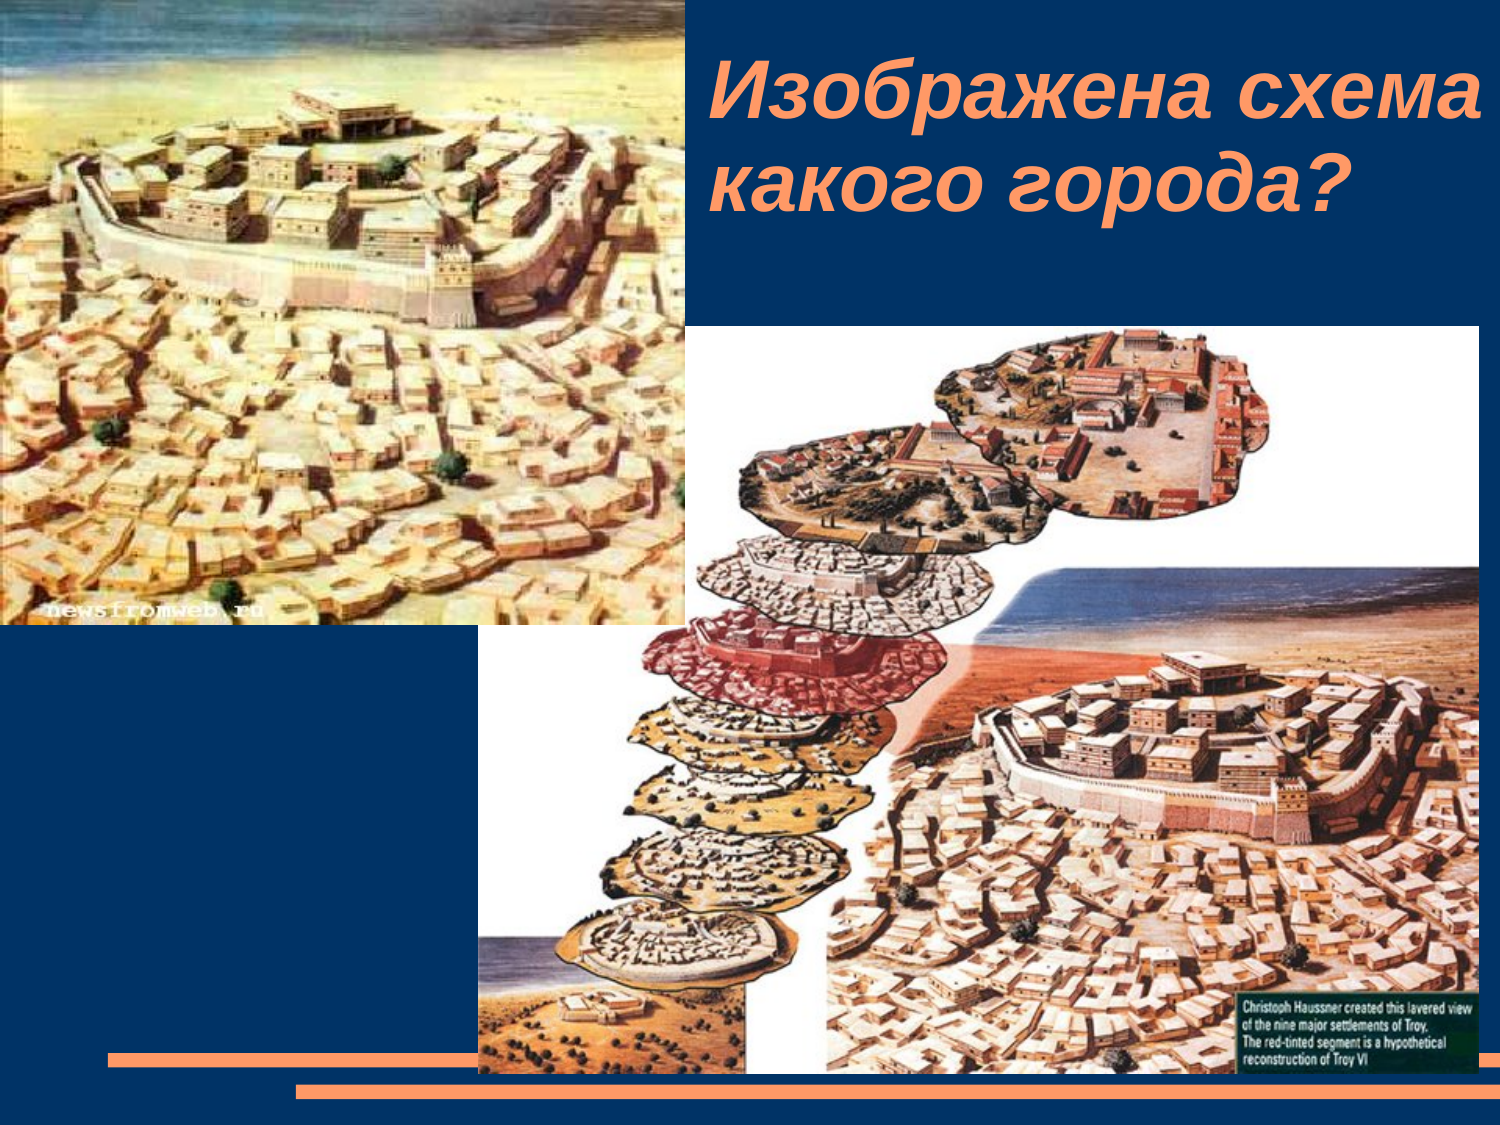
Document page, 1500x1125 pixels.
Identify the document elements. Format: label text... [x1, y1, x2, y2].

title Изображена схема какого города? [708, 41, 1500, 230]
picture [0, 0, 1479, 1074]
